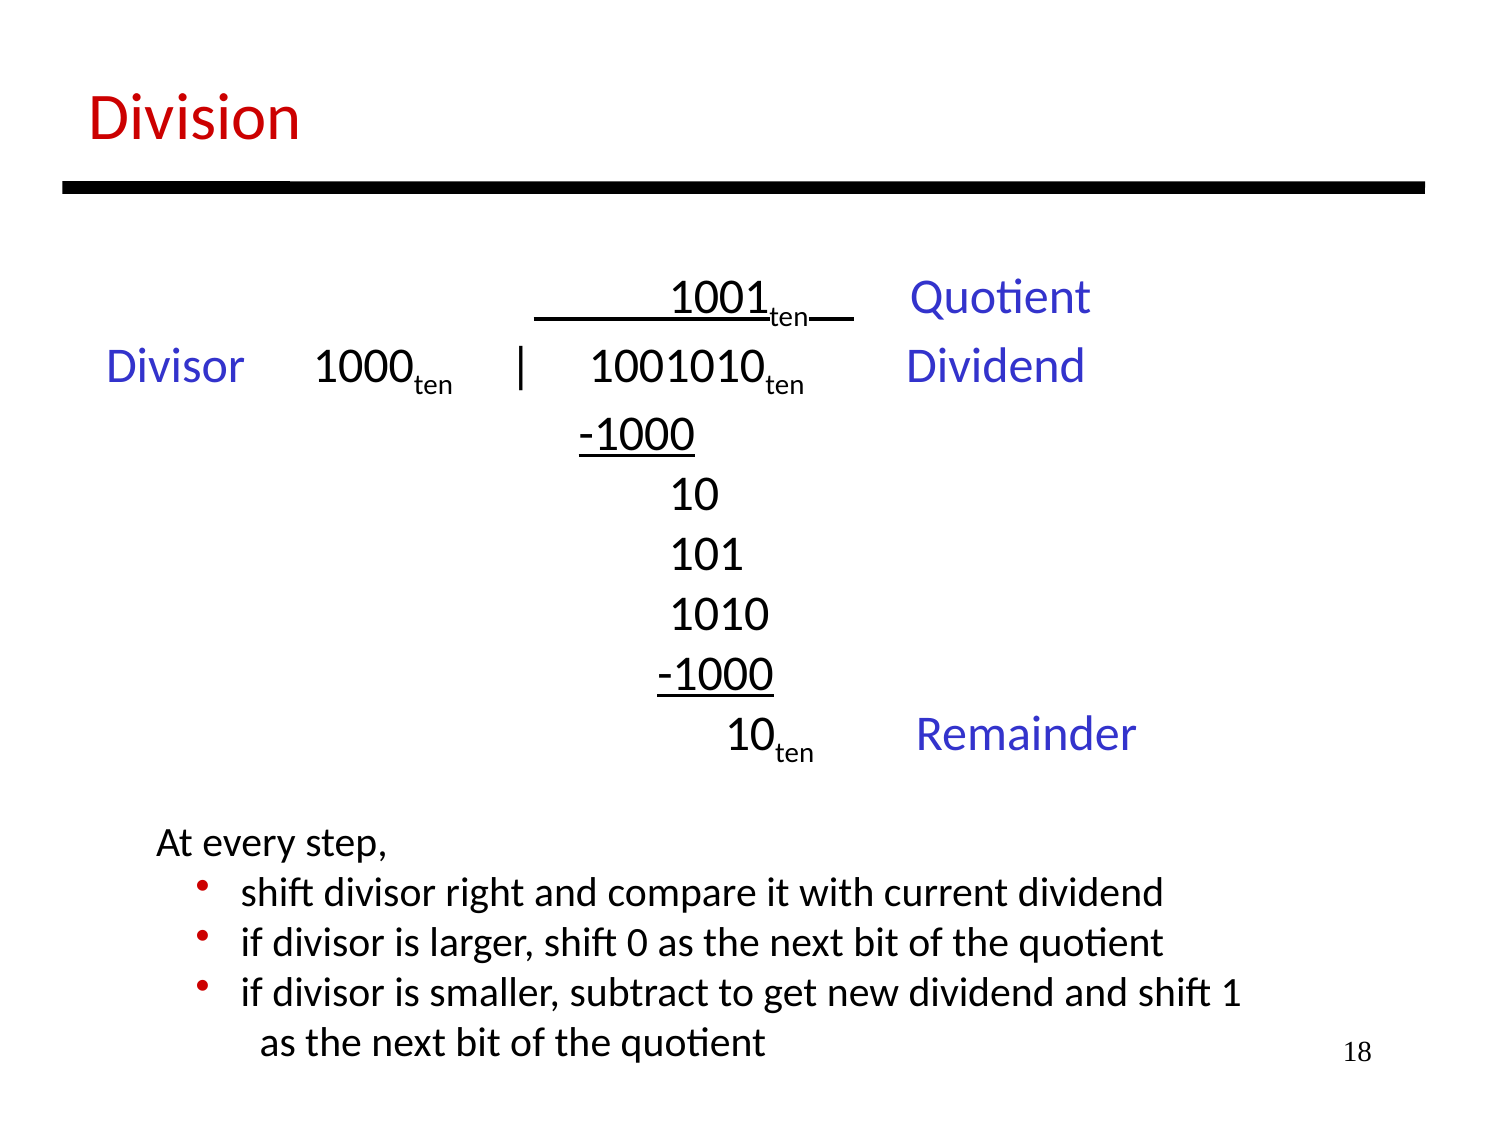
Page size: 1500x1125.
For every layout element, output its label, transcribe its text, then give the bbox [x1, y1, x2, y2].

text_box 1001ten Quotient Divisor 1000ten | 1001010ten Dividend -1000 10 101 1010 -1000 10ten Remainder [91, 256, 1153, 777]
slide_number <number> [1074, 1025, 1388, 1100]
text_box At every step, shift divisor right and compare it with current dividend if divisor is larger, shift 0 as the next bit of the quotient if divisor is smaller, subtract to get new dividend and shift 1 as the next bit of the quotient [141, 807, 1258, 1073]
text_box Division [73, 65, 317, 160]
